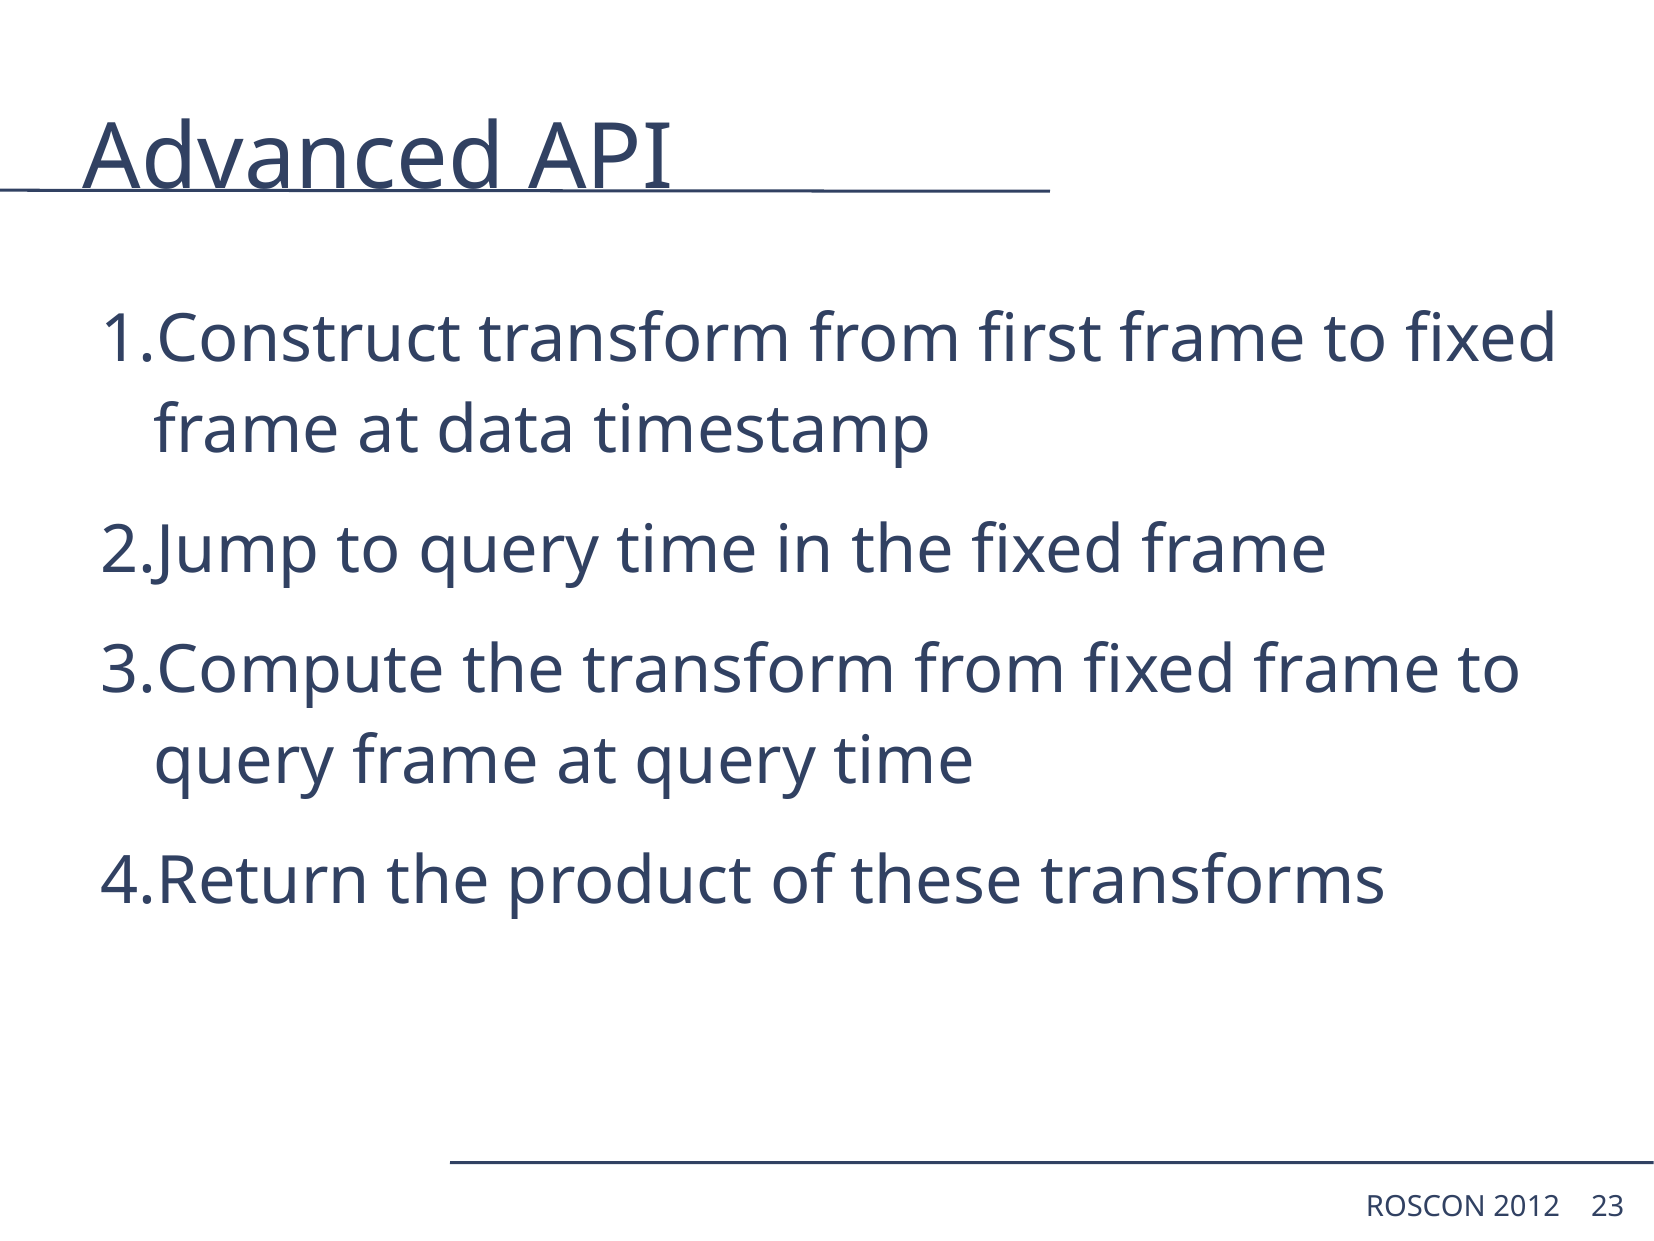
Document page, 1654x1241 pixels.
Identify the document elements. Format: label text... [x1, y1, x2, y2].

list Construct transform from first frame to fixed frame at data timestamp Jump to query time in the fixed frame Compute the transform from fixed frame to query frame at query time Return the product of these transforms [82, 290, 1571, 1109]
title Advanced API [82, 49, 1571, 257]
